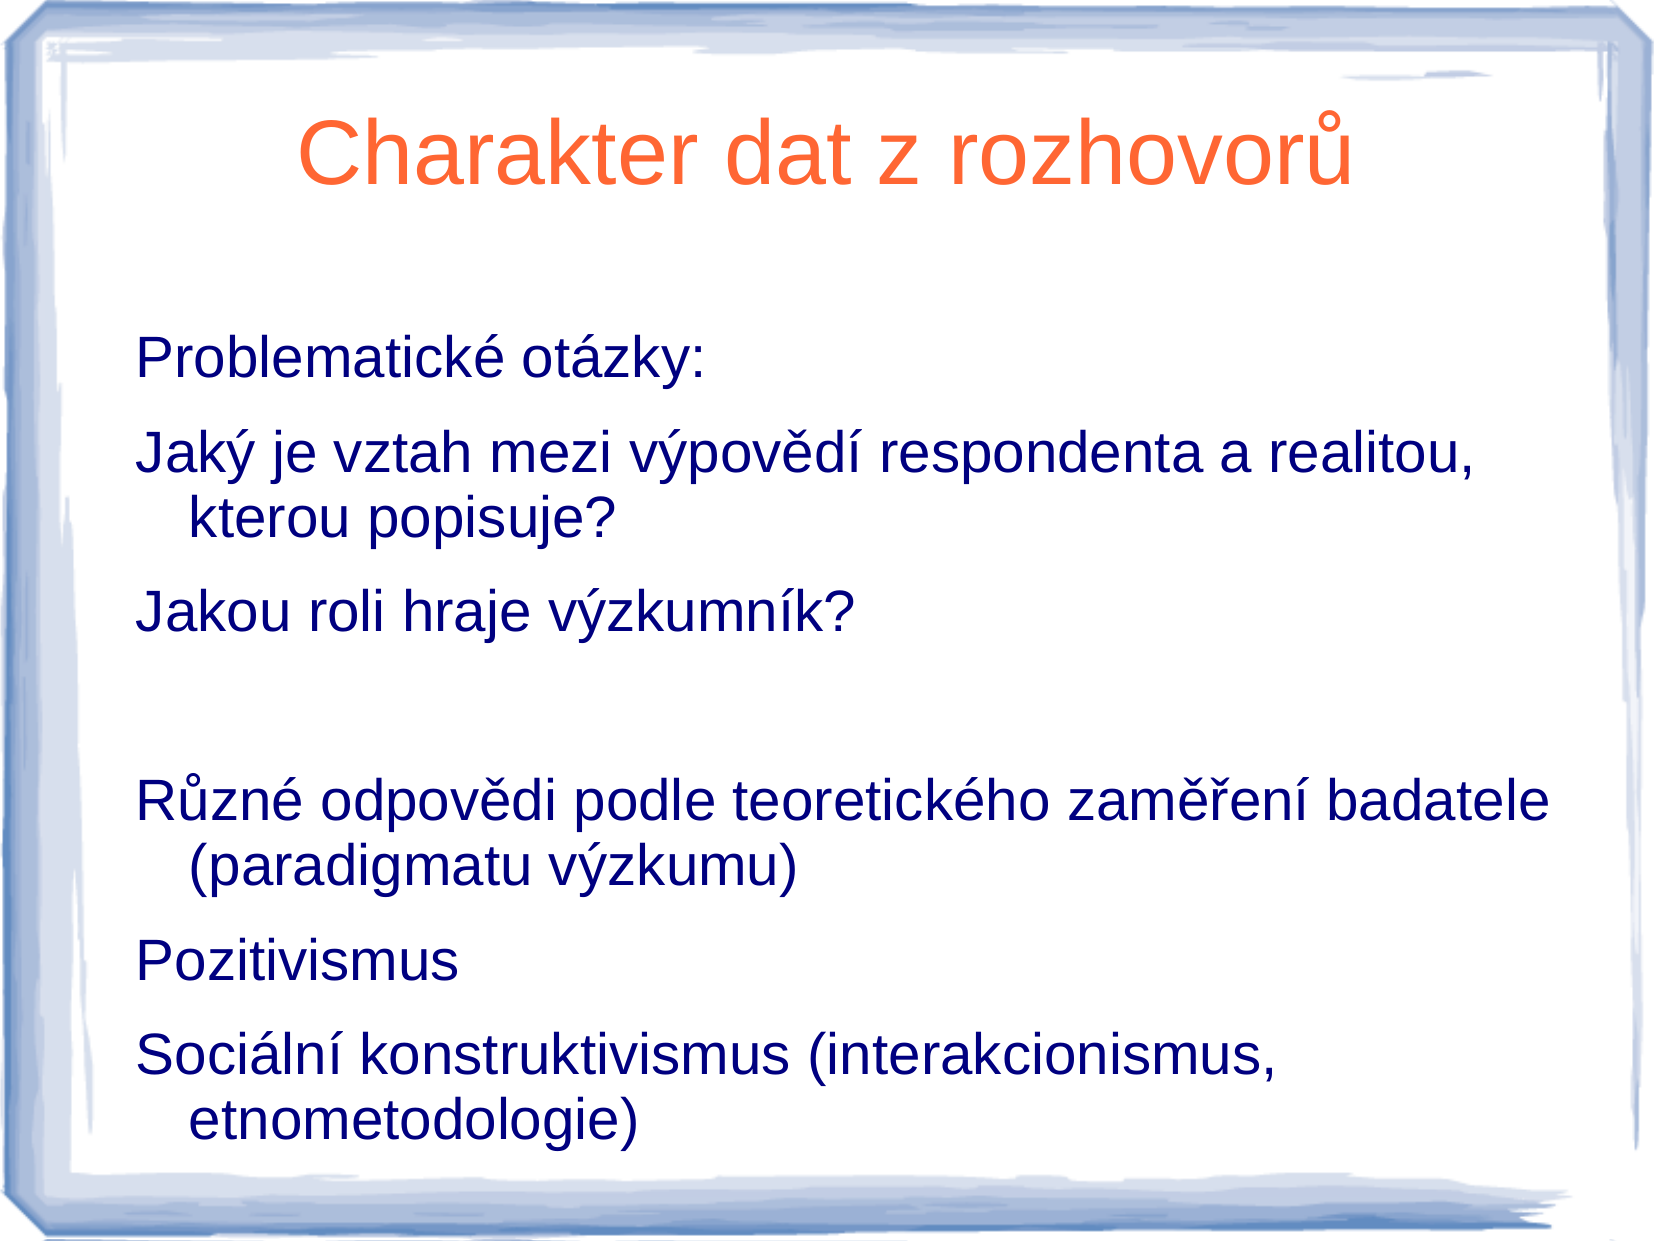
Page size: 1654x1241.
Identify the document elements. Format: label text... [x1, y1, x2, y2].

picture [0, 0, 1654, 1241]
title Charakter dat z rozhovorů [82, 56, 1571, 250]
list Problematické otázky: Jaký je vztah mezi výpovědí respondenta a realitou, kterou popisuje? Jakou roli hraje výzkumník? Různé odpovědi podle teoretického zaměření badatele (paradigmatu výzkumu) Pozitivismus Sociální konstruktivismus (interakcionismus, etnometodologie) [118, 324, 1571, 1150]
